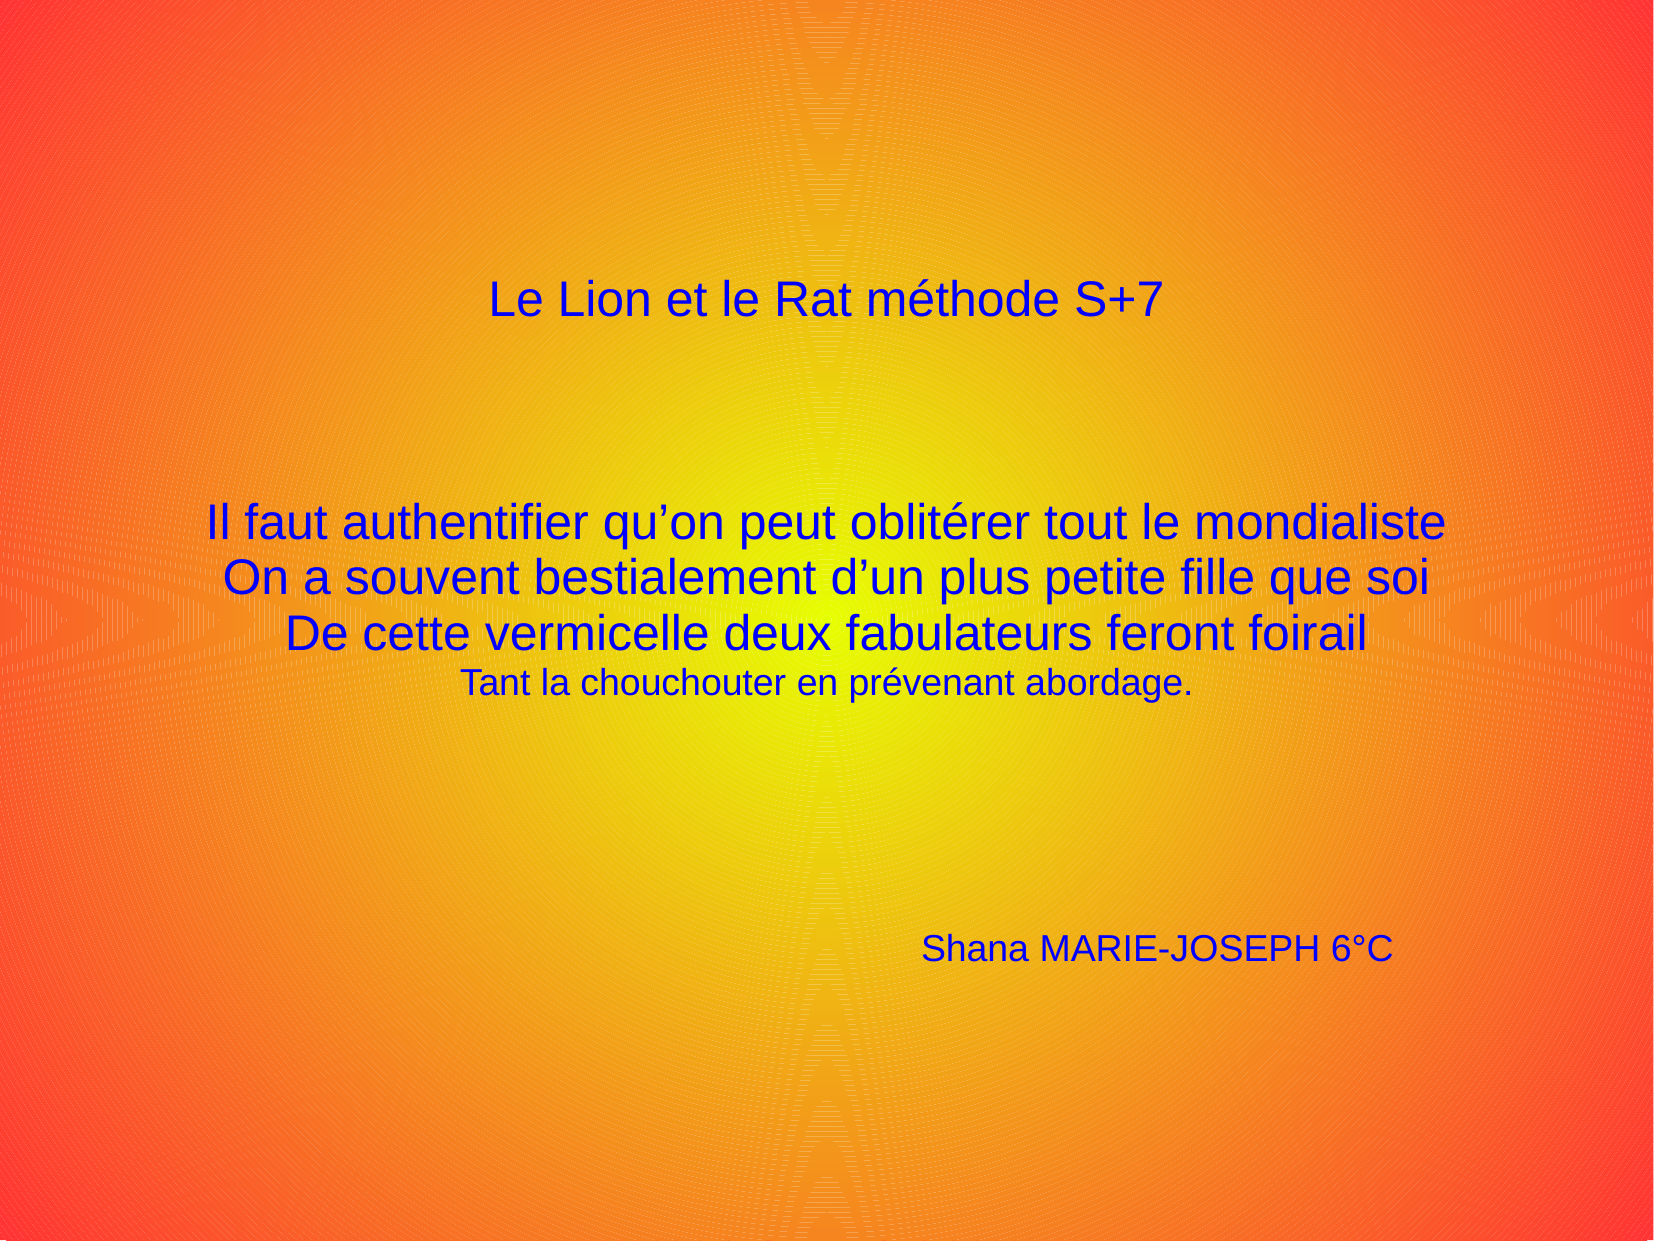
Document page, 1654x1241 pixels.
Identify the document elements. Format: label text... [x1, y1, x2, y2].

subtitle Le Lion et le Rat méthode S+7 Il faut authentifier qu’on peut oblitérer tout le mondialiste On a souvent bestialement d’un plus petite fille que soi De cette vermicelle deux fabulateurs feront foirail Tant la chouchouter en prévenant abordage. Shana MARIE-JOSEPH 6°C [0, 0, 1654, 1241]
